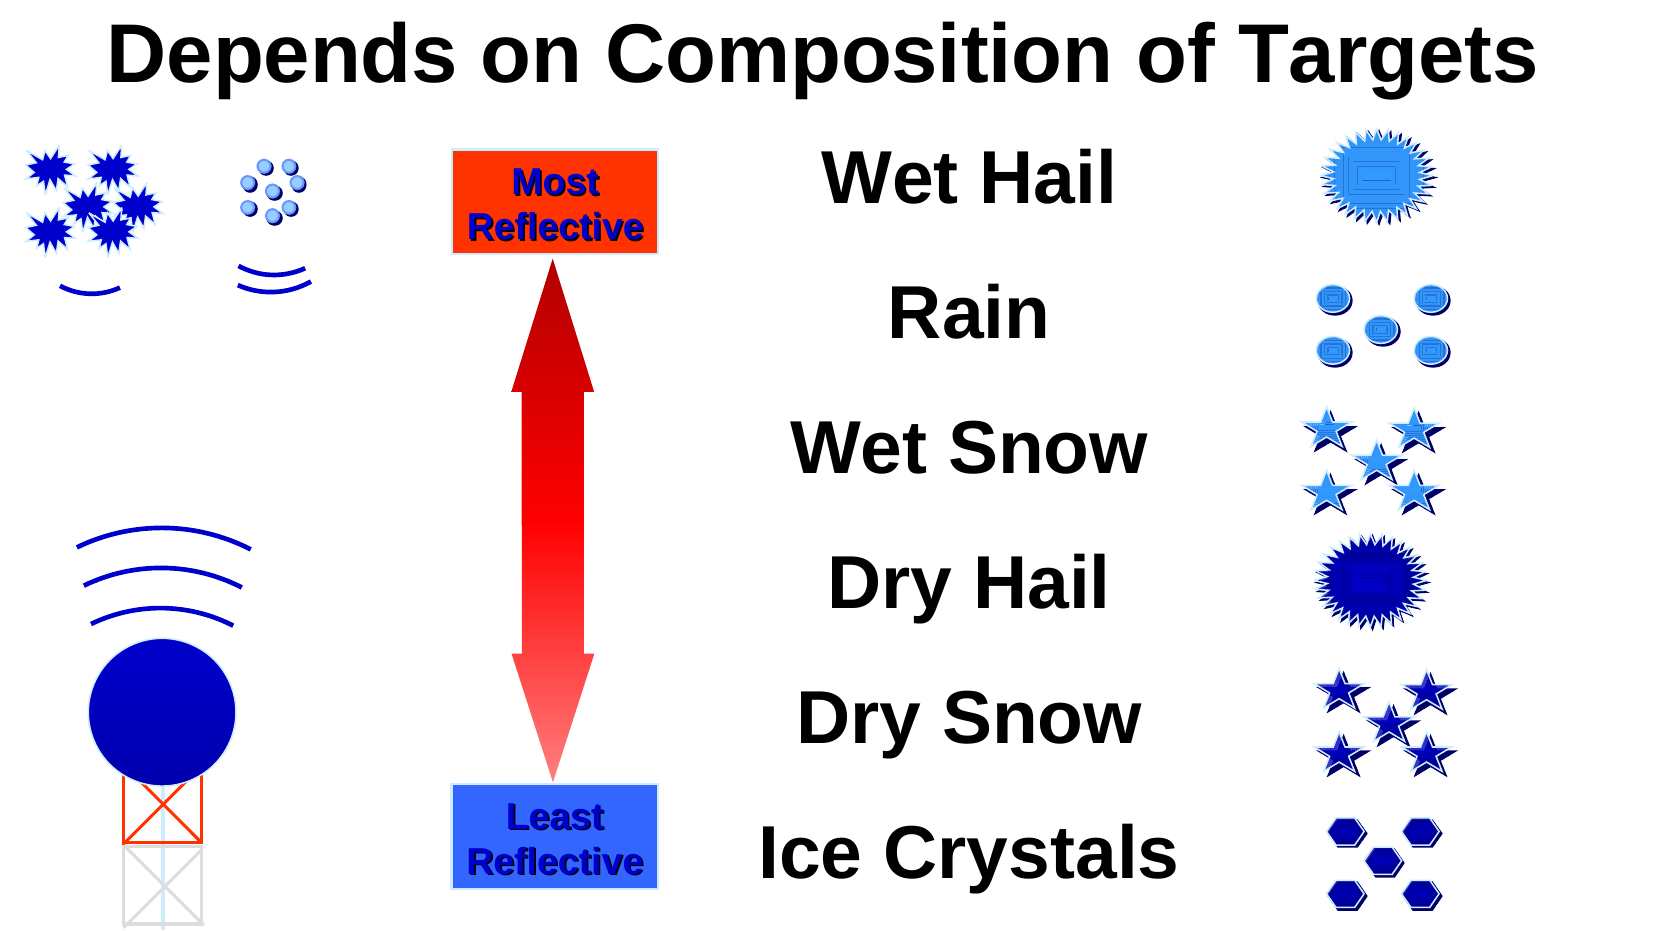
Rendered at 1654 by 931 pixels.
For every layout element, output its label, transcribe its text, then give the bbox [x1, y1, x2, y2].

text_box [1301, 407, 1352, 447]
text_box [1320, 128, 1433, 223]
text_box [290, 176, 304, 190]
text_box [257, 159, 271, 173]
text_box [25, 145, 76, 195]
text_box [1364, 847, 1402, 875]
text_box [88, 638, 236, 787]
text_box [1301, 470, 1352, 510]
text_box [1326, 817, 1365, 846]
text_box [1401, 731, 1452, 772]
text_box [1414, 284, 1448, 313]
title Depends on Composition of Targets [0, 5, 1651, 93]
text_box [1364, 315, 1398, 344]
text_box [282, 159, 296, 173]
text_box [1314, 533, 1427, 628]
text_box [1351, 440, 1402, 480]
text_box [1414, 336, 1448, 365]
text_box [282, 201, 296, 214]
text_box [241, 201, 255, 214]
text_box [1316, 284, 1350, 313]
text_box [1326, 880, 1365, 908]
text_box [1314, 731, 1365, 772]
text_box [1314, 668, 1365, 708]
text_box [265, 209, 280, 223]
text_box [1401, 880, 1440, 908]
text_box [25, 145, 163, 258]
text_box [241, 176, 255, 190]
text_box Least Reflective [451, 784, 658, 889]
text_box [265, 184, 280, 198]
text_box [1401, 817, 1440, 846]
text_box [1401, 669, 1452, 710]
text_box [1389, 408, 1440, 448]
text_box [1364, 701, 1415, 742]
text_box [511, 258, 595, 783]
text_box Most Reflective [451, 149, 659, 255]
text_box [1316, 336, 1350, 365]
text_box [1389, 470, 1440, 510]
title Wet Hail Rain Wet Snow Dry Hail Dry Snow Ice Crystals [687, 80, 1251, 897]
